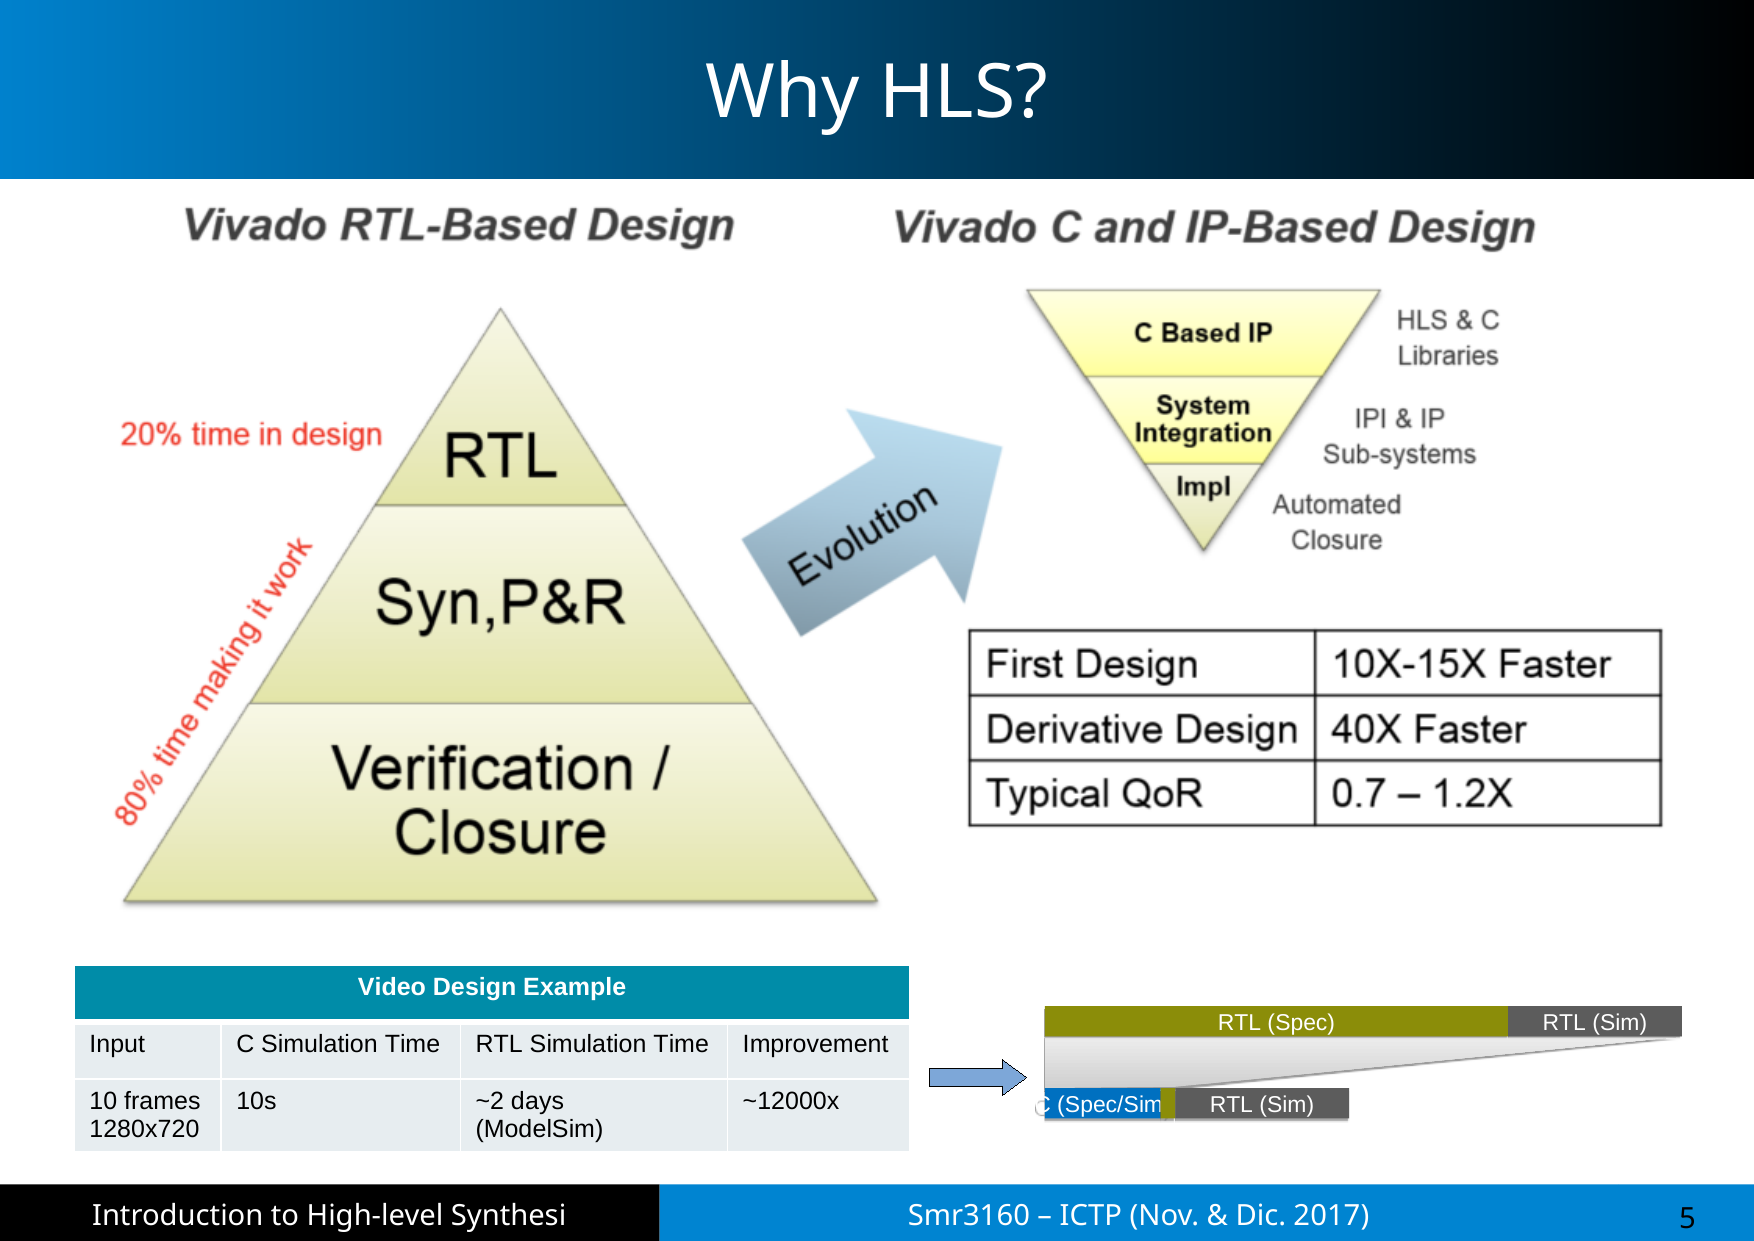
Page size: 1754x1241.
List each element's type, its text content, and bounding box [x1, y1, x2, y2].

table_header Video Design Example [75, 966, 909, 1019]
table_cell 10 frames 1280x720 [75, 1080, 220, 1151]
table_cell 10s [222, 1080, 460, 1151]
title Why HLS? [87, 37, 1667, 139]
table_cell ~2 days (ModelSim) [461, 1080, 727, 1151]
table_cell RTL Simulation Time [461, 1025, 727, 1078]
table_cell Input [75, 1025, 220, 1078]
text_box C (Spec/Sim) [1044, 1088, 1160, 1119]
text_box RTL (Sim) [1508, 1006, 1682, 1037]
text_box RTL (Spec) [1044, 1006, 1508, 1037]
table_cell C Simulation Time [222, 1025, 460, 1078]
text_box [1044, 1037, 1676, 1088]
table_cell Improvement [728, 1025, 909, 1078]
text_box [929, 1059, 1027, 1096]
table_cell ~12000x [728, 1080, 909, 1151]
text_box RTL (Sim) [1175, 1088, 1350, 1119]
picture [108, 199, 1672, 916]
text_box [1160, 1088, 1175, 1119]
